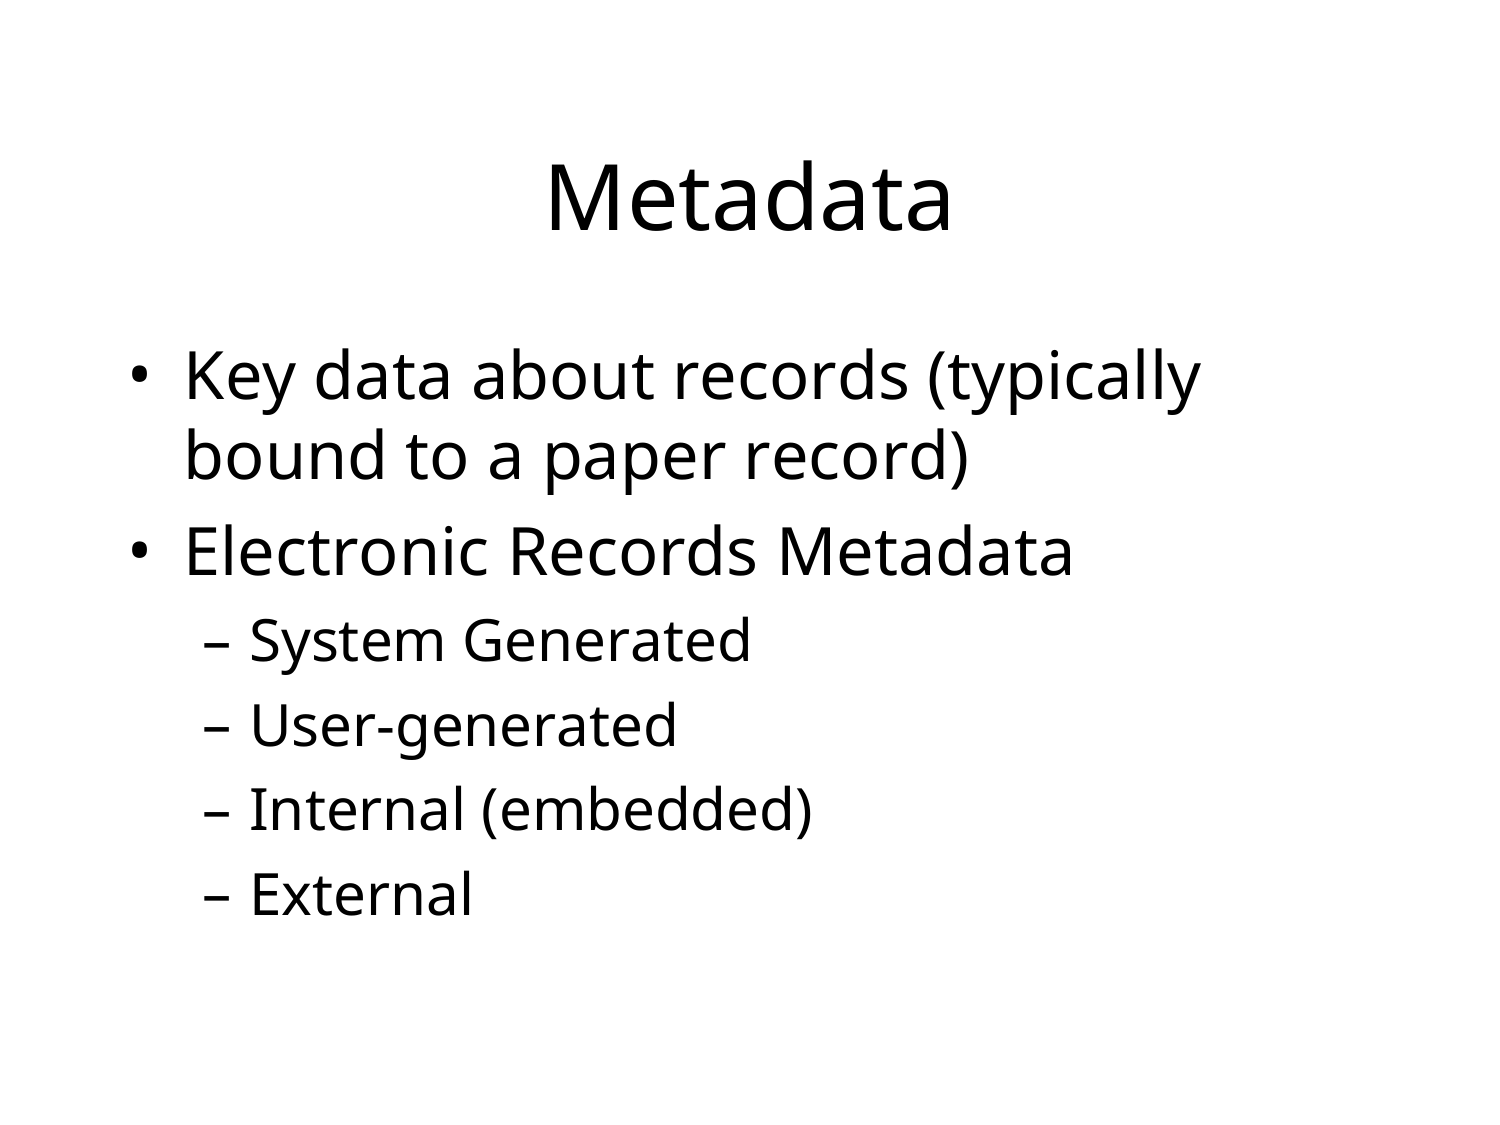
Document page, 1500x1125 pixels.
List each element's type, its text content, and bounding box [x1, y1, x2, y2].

list Key data about records (typically bound to a paper record) Electronic Records Metadata System Generated User-generated Internal (embedded) External [112, 324, 1388, 1001]
title Metadata [112, 99, 1388, 288]
